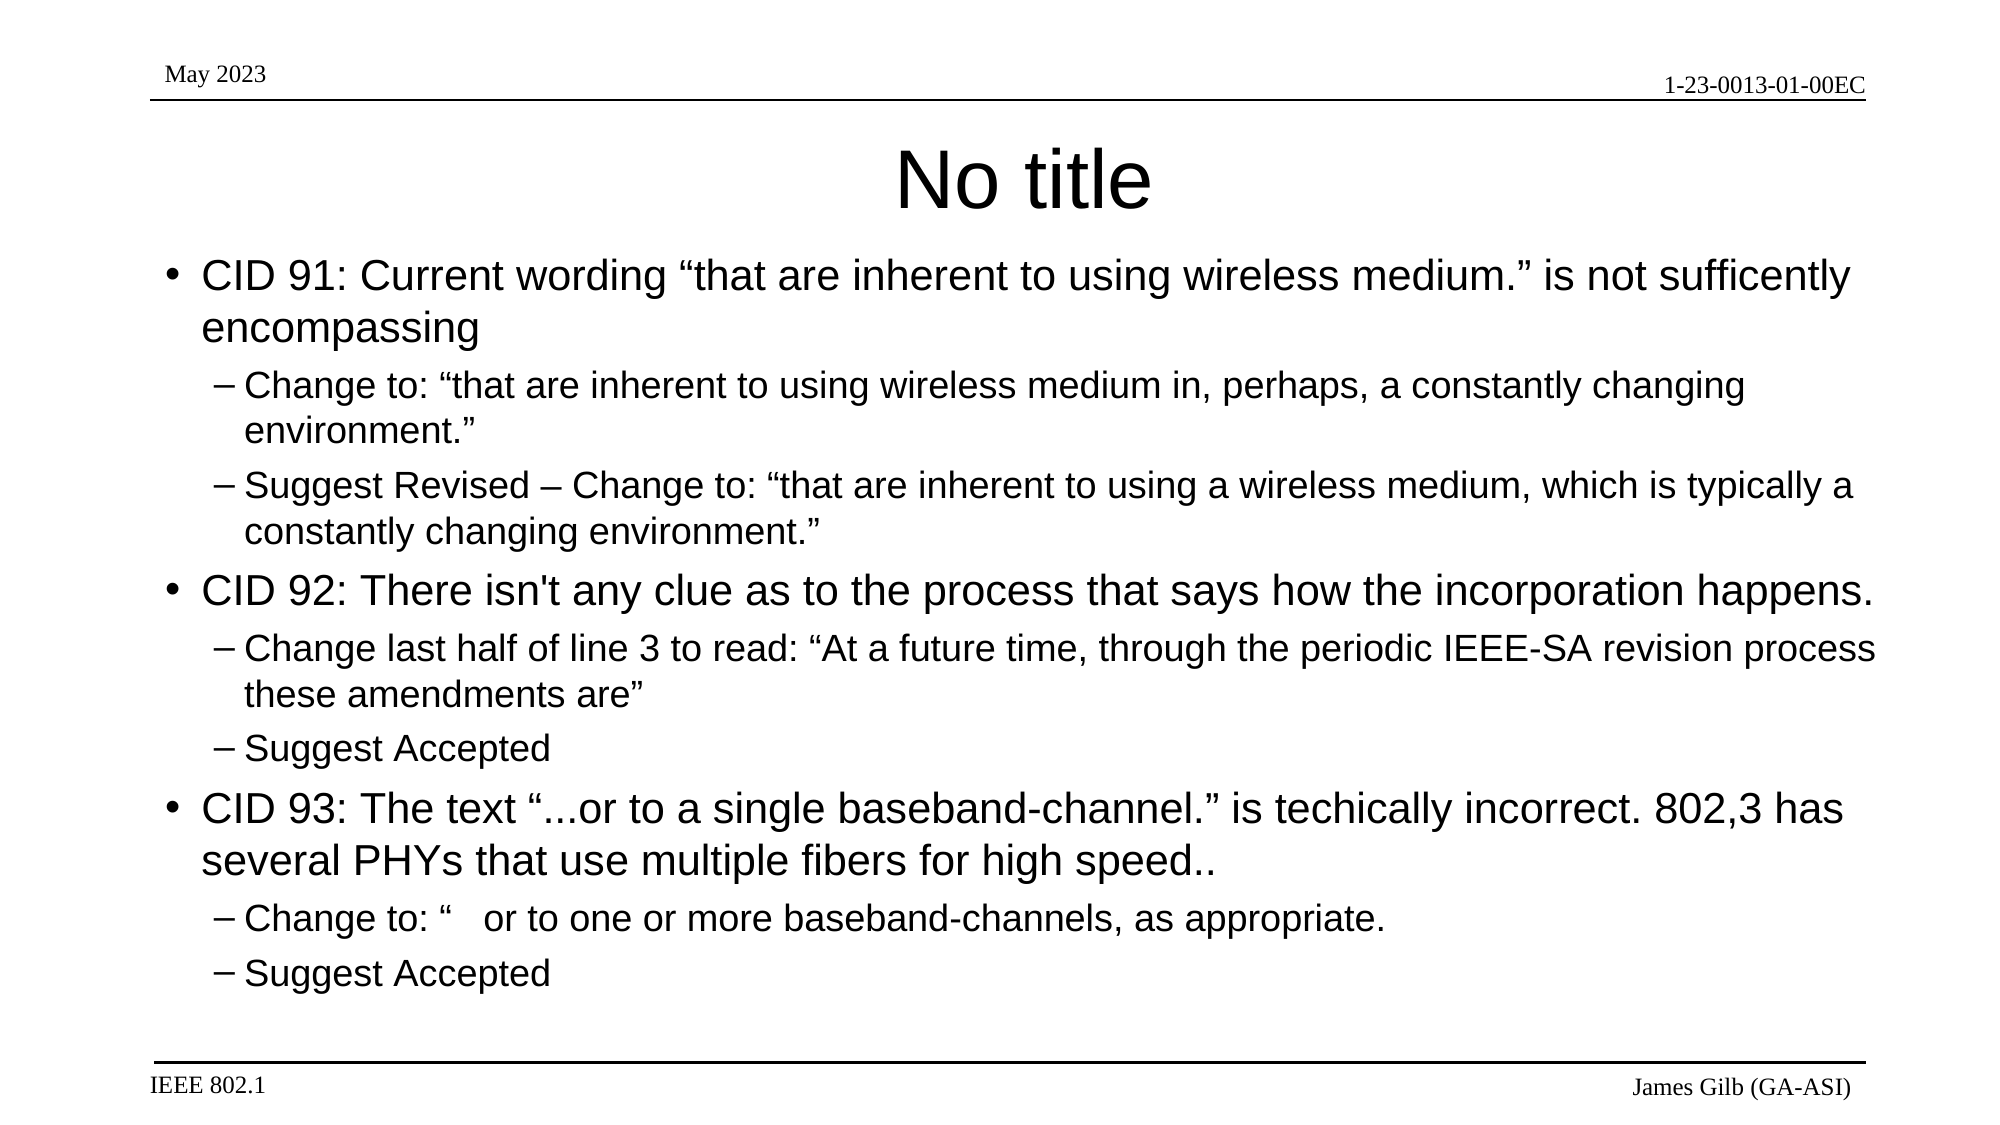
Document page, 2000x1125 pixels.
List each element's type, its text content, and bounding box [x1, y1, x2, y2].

list CID 91: Current wording “that are inherent to using wireless medium.” is not sufficently encompassing Change to: “that are inherent to using wireless medium in, perhaps, a constantly changing environment.” Suggest Revised – Change to: “that are inherent to using a wireless medium, which is typically a constantly changing environment.” CID 92: There isn't any clue as to the process that says how the incorporation happens. Change last half of line 3 to read: “At a future time, through the periodic IEEE-SA revision process these amendments are” Suggest Accepted CID 93: The text “...or to a single baseband-channel.” is techically incorrect. 802,3 has several PHYs that use multiple fibers for high speed.. Change to: “ or to one or more baseband-channels, as appropriate. Suggest Accepted [149, 239, 1900, 1051]
title No title [149, 112, 1900, 238]
